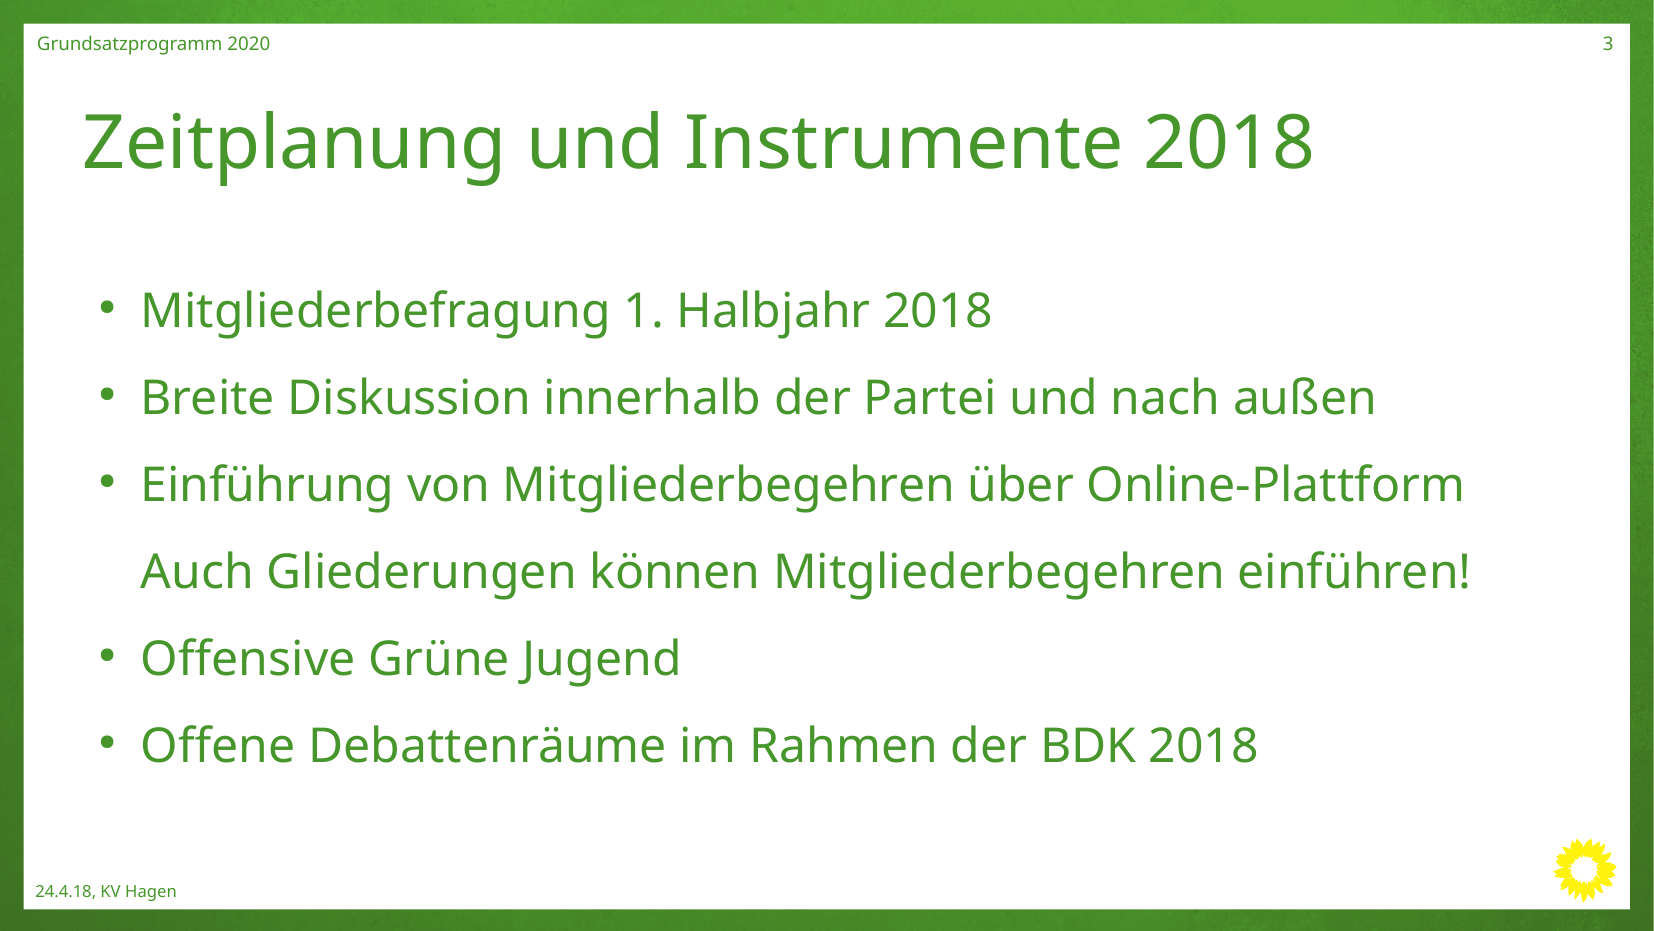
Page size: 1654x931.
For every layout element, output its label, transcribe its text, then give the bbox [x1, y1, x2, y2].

picture [0, 0, 1654, 931]
title Zeitplanung und Instrumente 2018 [82, 88, 1571, 188]
list Mitgliederbefragung 1. Halbjahr 2018 Breite Diskussion innerhalb der Partei und nach außen Einführung von Mitgliederbegehren über Online-Plattform Auch Gliederungen können Mitgliederbegehren einführen! Offensive Grüne Jugend Offene Debattenräume im Rahmen der BDK 2018 [82, 188, 1571, 786]
